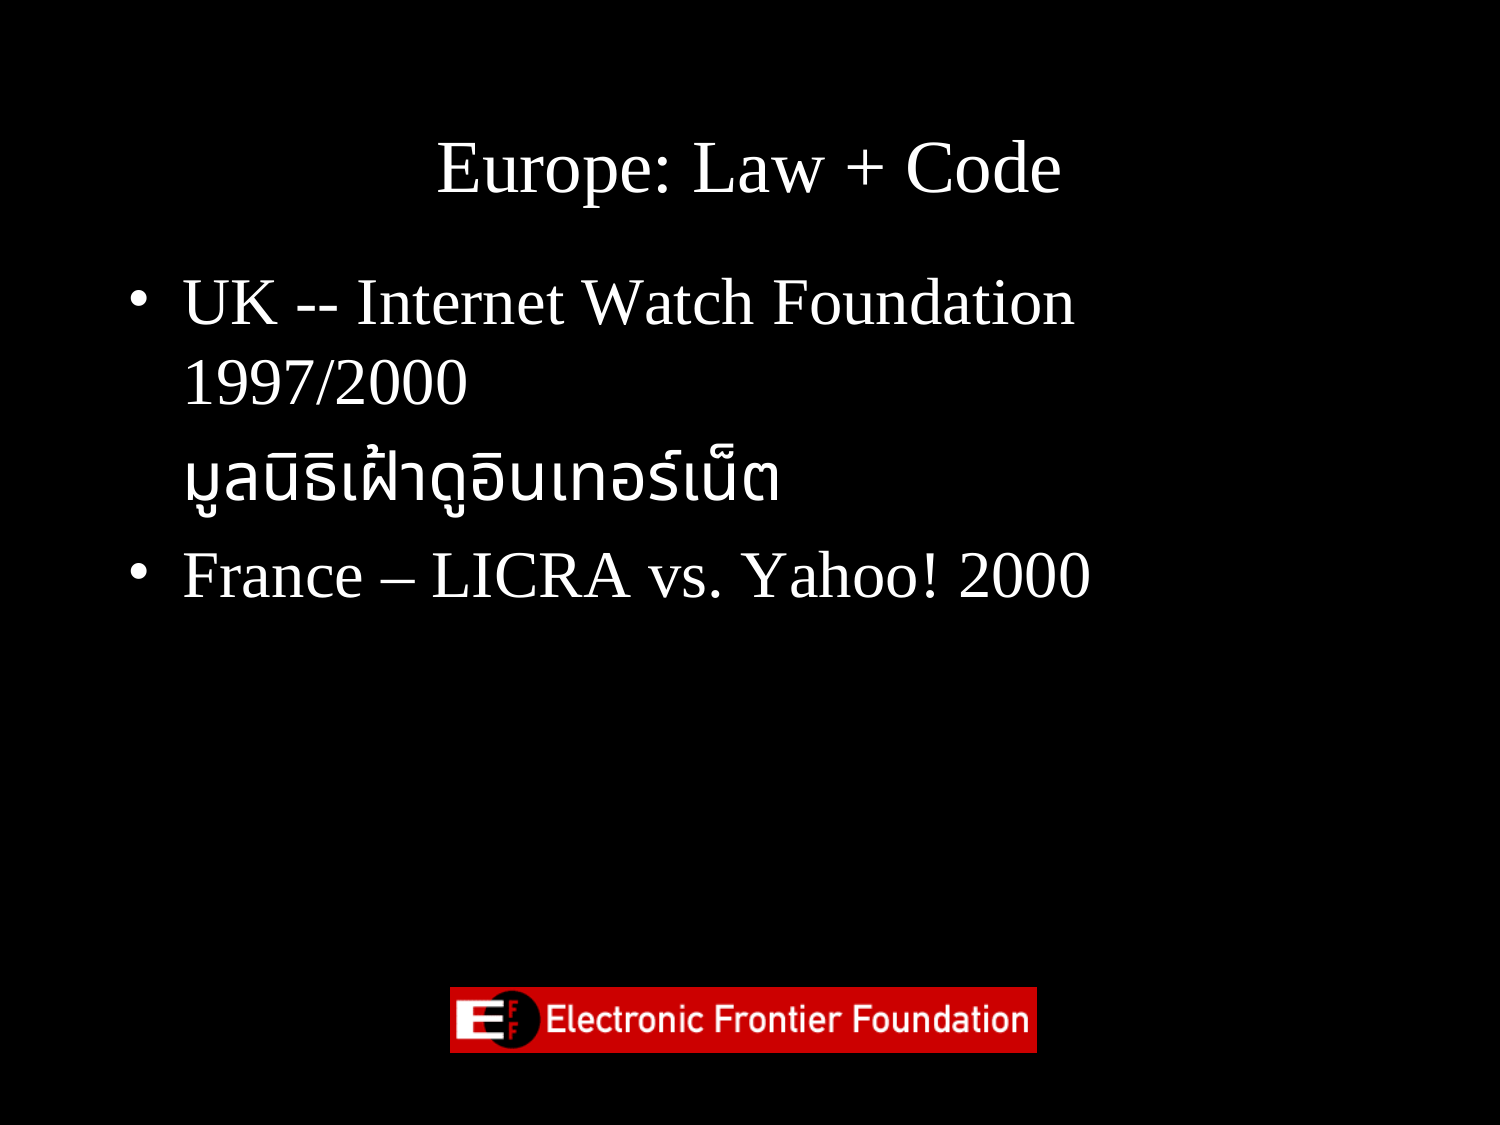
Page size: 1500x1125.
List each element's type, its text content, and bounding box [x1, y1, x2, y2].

list UK -- Internet Watch Foundation 1997/2000 มูลนิธิเฝ้าดูอินเทอร์เน็ต France – LICRA vs. Yahoo! 2000 [112, 249, 1388, 976]
title Europe: Law + Code [112, 99, 1388, 226]
picture [450, 987, 1037, 1053]
